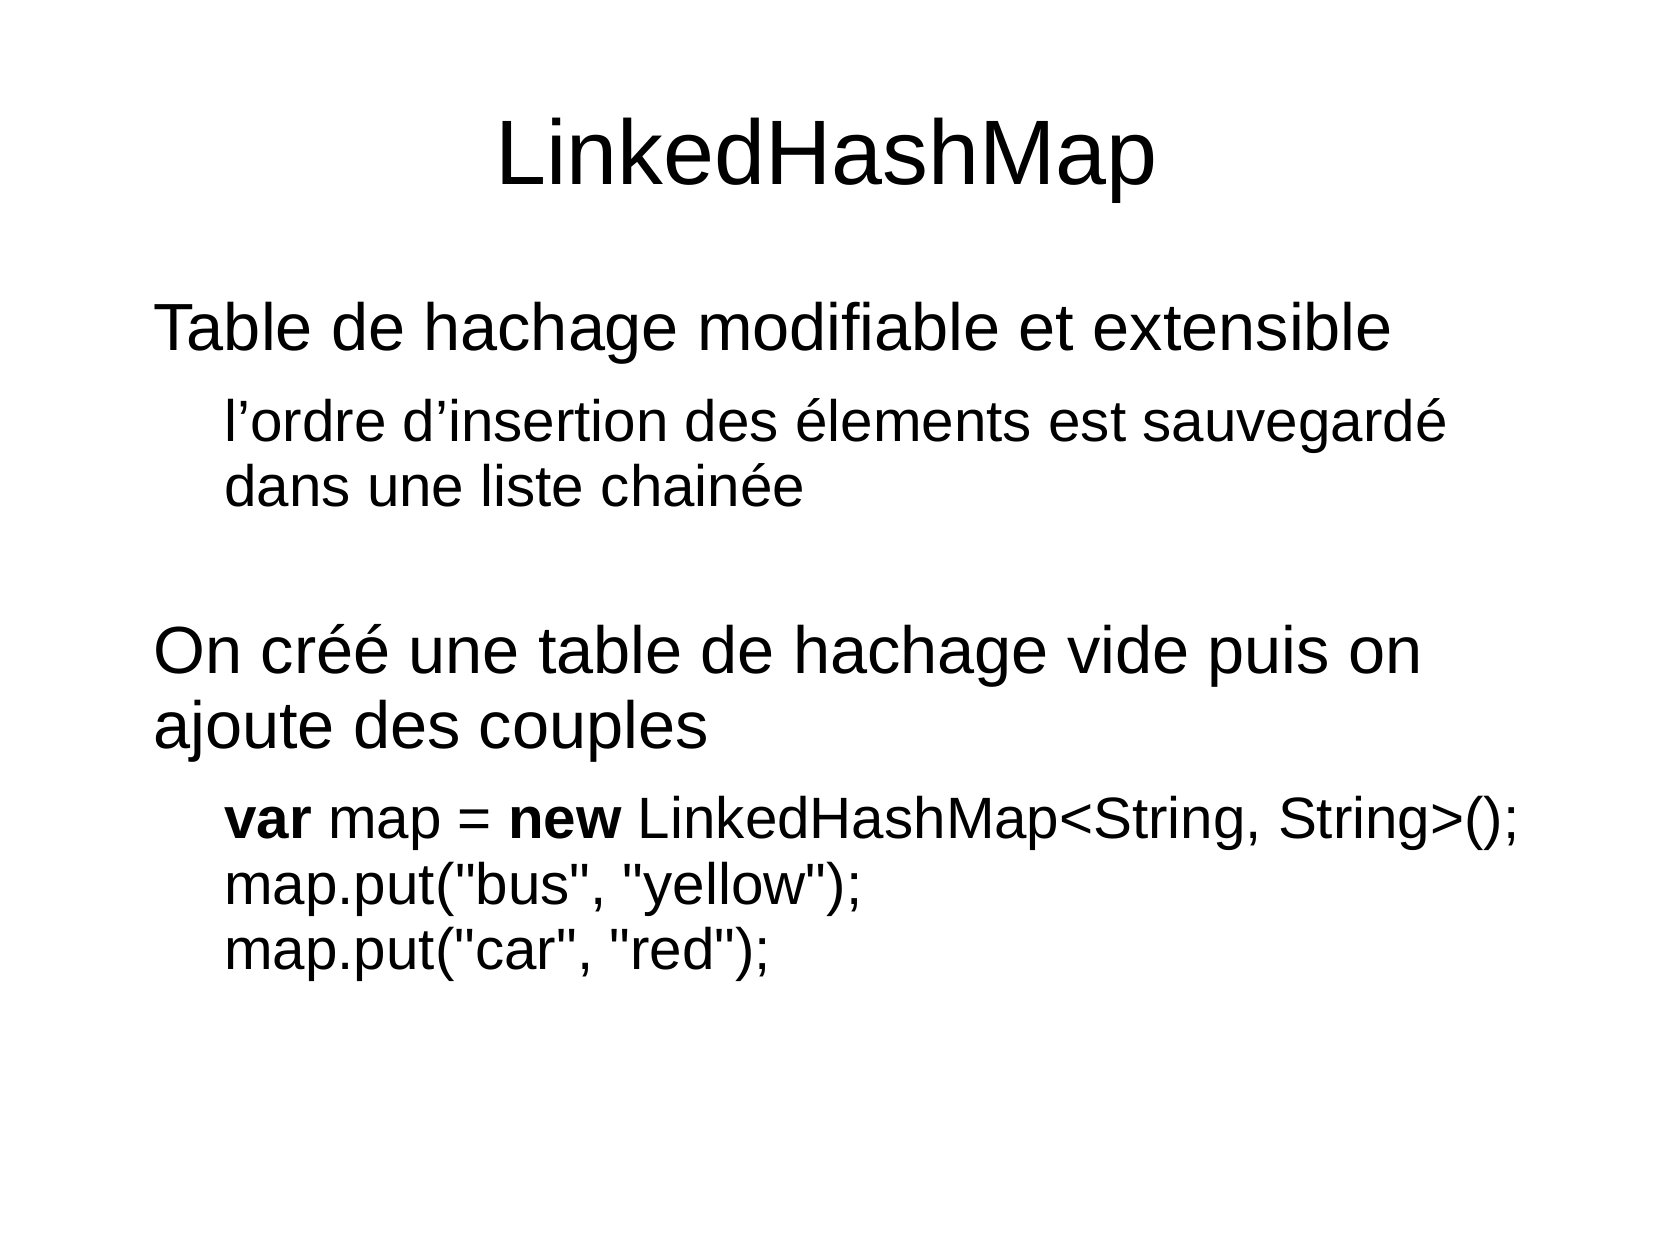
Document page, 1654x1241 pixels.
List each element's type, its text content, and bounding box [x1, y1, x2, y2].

title LinkedHashMap [82, 49, 1571, 257]
list Table de hachage modifiable et extensible l’ordre d’insertion des élements est sauvegardé dans une liste chainée On créé une table de hachage vide puis on ajoute des couples var map = new LinkedHashMap<String, String>(); map.put("bus", "yellow"); map.put("car", "red"); [82, 290, 1571, 1111]
